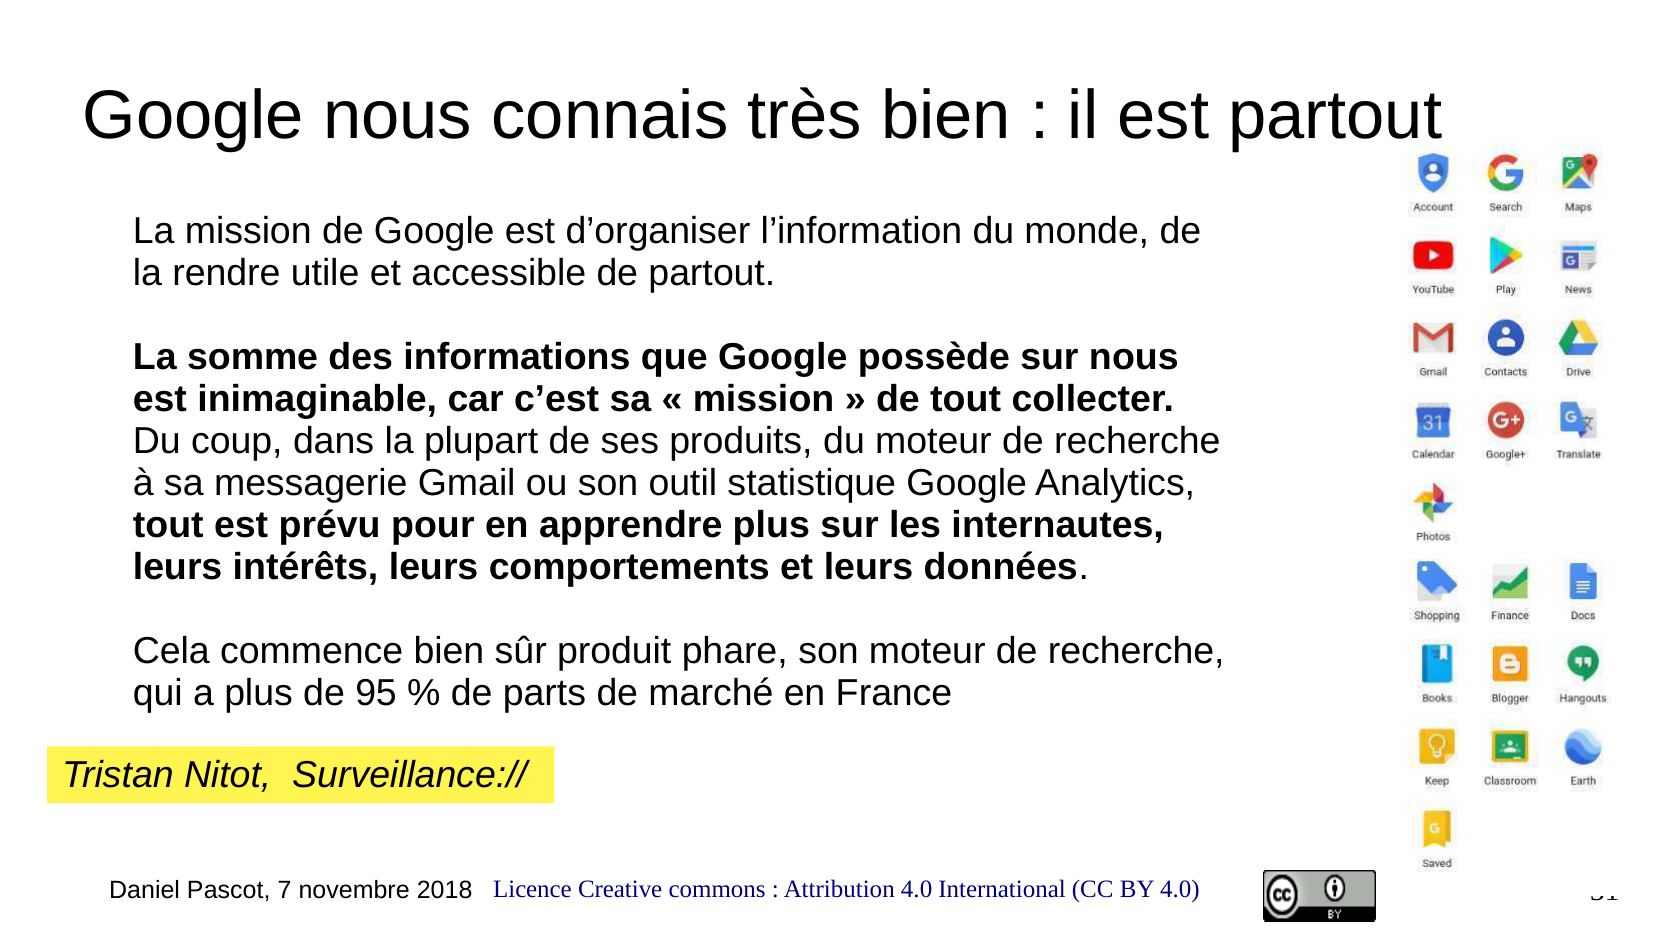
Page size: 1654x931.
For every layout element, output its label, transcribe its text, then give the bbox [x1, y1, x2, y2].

text_box Tristan Nitot, Surveillance:// [47, 746, 555, 804]
text_box La mission de Google est d’organiser l’information du monde, de la rendre utile et accessible de partout. La somme des informations que Google possède sur nous est inimaginable, car c’est sa « mission » de tout collecter. Du coup, dans la plupart de ses produits, du moteur de recherche à sa messagerie Gmail ou son outil statistique Google Analytics, tout est prévu pour en apprendre plus sur les internautes, leurs intérêts, leurs comportements et leurs données. Cela commence bien sûr produit phare, son moteur de recherche, qui a plus de 95 % de parts de marché en France [118, 201, 1241, 805]
picture [1392, 129, 1619, 896]
title Google nous connais très bien : il est partout [82, 37, 1571, 193]
picture [1263, 870, 1376, 922]
